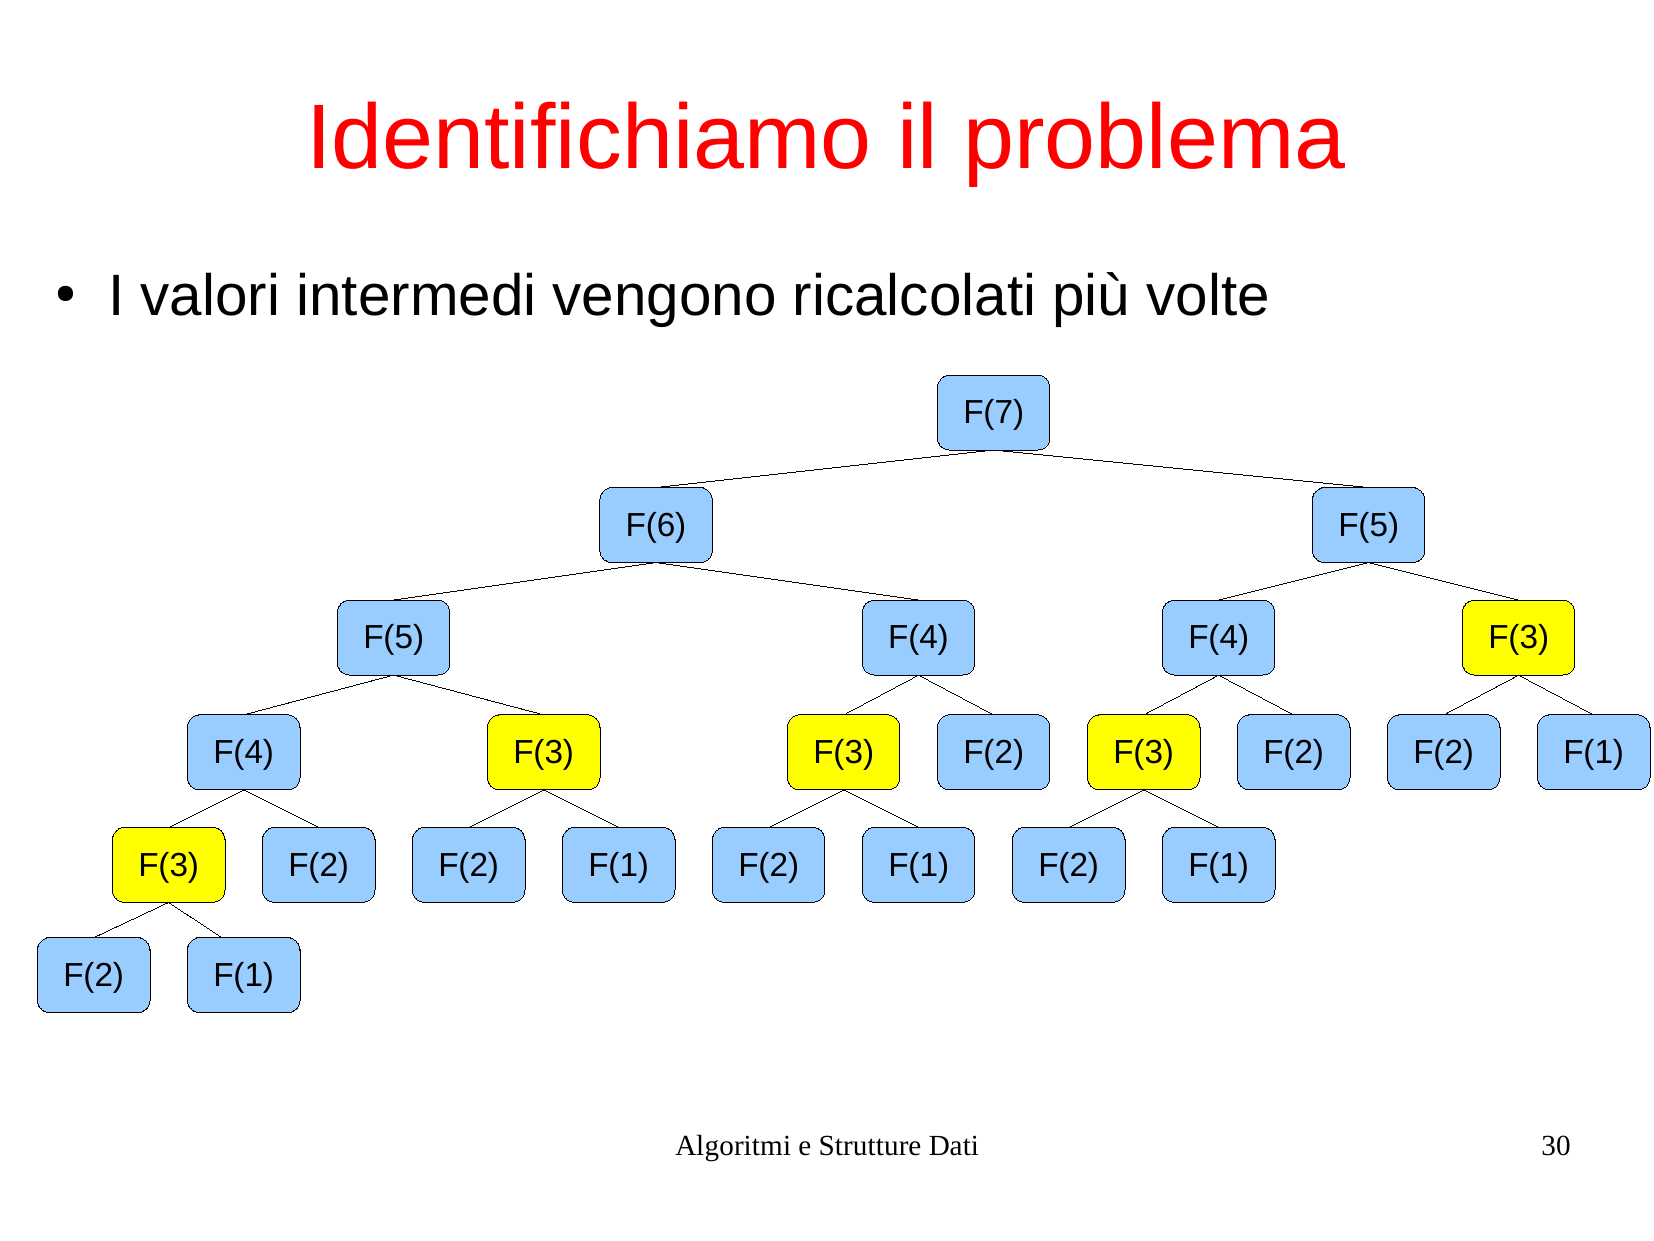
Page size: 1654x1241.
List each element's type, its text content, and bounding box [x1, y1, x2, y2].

text_box F(4) [187, 714, 301, 790]
text_box F(6) [599, 487, 713, 563]
text_box F(2) [712, 827, 825, 903]
text_box F(2) [1237, 714, 1351, 790]
list I valori intermedi vengono ricalcolati più volte [37, 262, 1613, 1109]
text_box F(4) [862, 600, 975, 676]
text_box F(1) [1537, 714, 1651, 790]
text_box F(2) [937, 714, 1050, 790]
text_box F(3) [487, 714, 601, 790]
text_box F(1) [187, 937, 301, 1013]
text_box F(2) [262, 827, 376, 903]
title Identifichiamo il problema [82, 49, 1571, 226]
text_box F(1) [1162, 827, 1276, 903]
text_box F(1) [862, 827, 975, 903]
text_box F(4) [1162, 600, 1275, 676]
text_box F(3) [1462, 600, 1575, 676]
text_box F(3) [112, 827, 226, 903]
text_box F(3) [787, 714, 900, 790]
text_box F(3) [1087, 714, 1201, 790]
text_box F(5) [337, 600, 450, 676]
text_box F(7) [937, 375, 1050, 451]
text_box F(2) [1012, 827, 1126, 903]
text_box F(1) [562, 827, 676, 903]
text_box F(2) [37, 937, 151, 1013]
text_box F(5) [1312, 487, 1425, 563]
text_box F(2) [1387, 714, 1501, 790]
text_box F(2) [412, 827, 526, 903]
